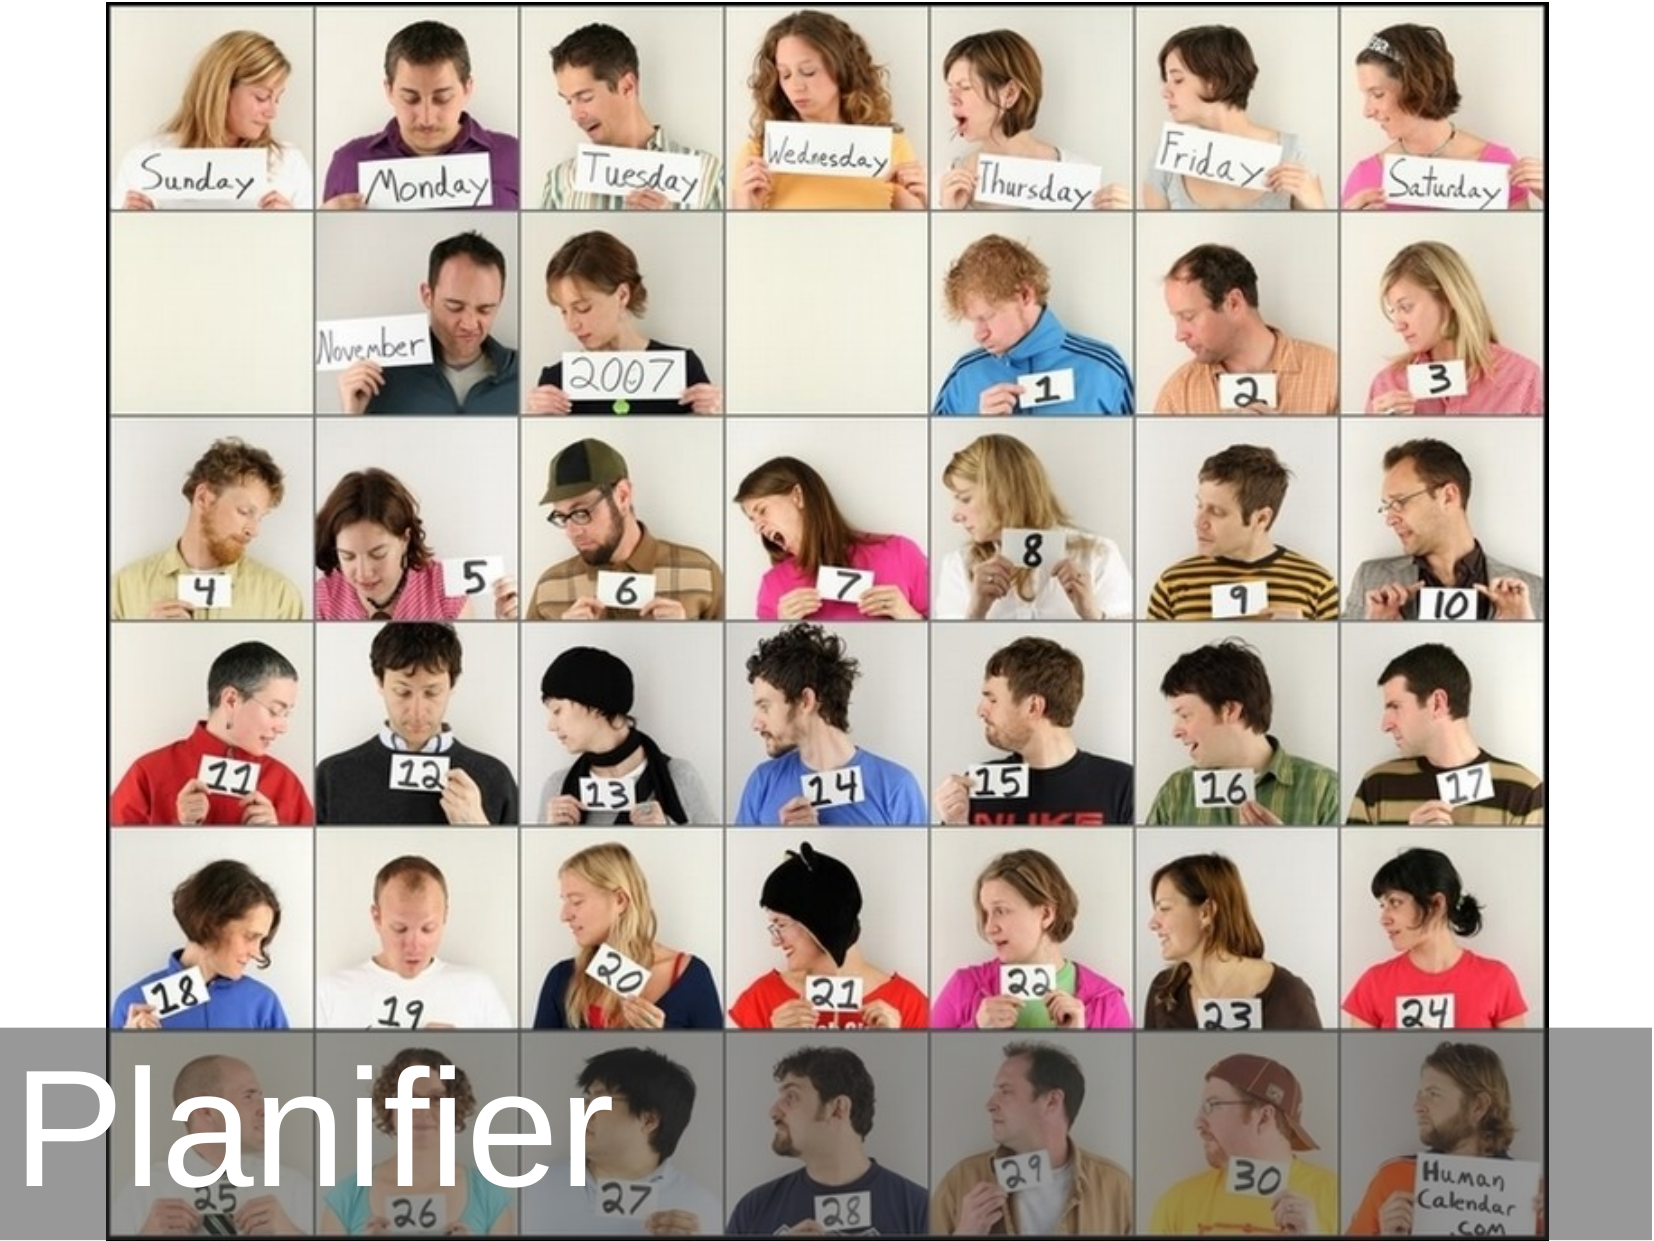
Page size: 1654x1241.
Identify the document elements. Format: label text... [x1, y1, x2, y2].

picture [106, 2, 1549, 1027]
text_box Planifier [0, 1027, 1652, 1241]
